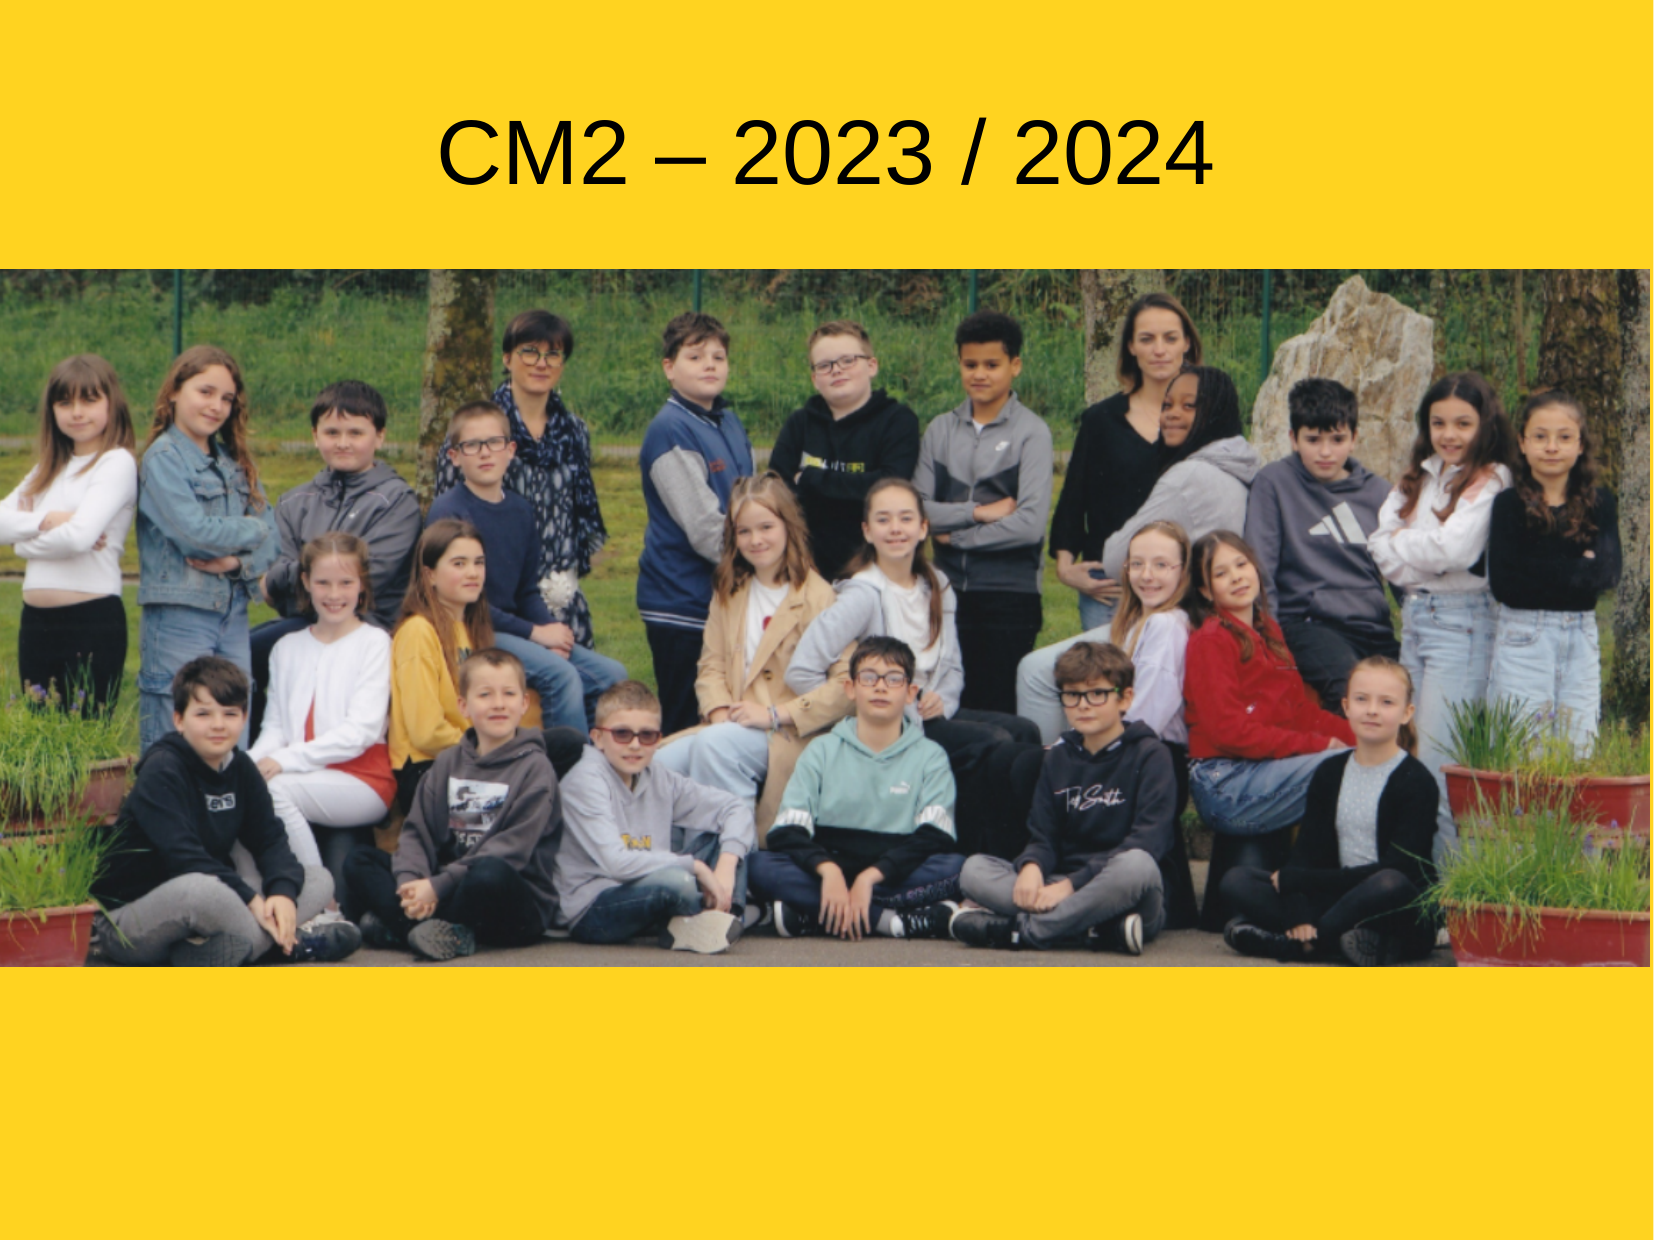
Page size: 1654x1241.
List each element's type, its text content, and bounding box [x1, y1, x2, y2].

title CM2 – 2023 / 2024 [82, 49, 1571, 257]
picture [0, 269, 1650, 967]
